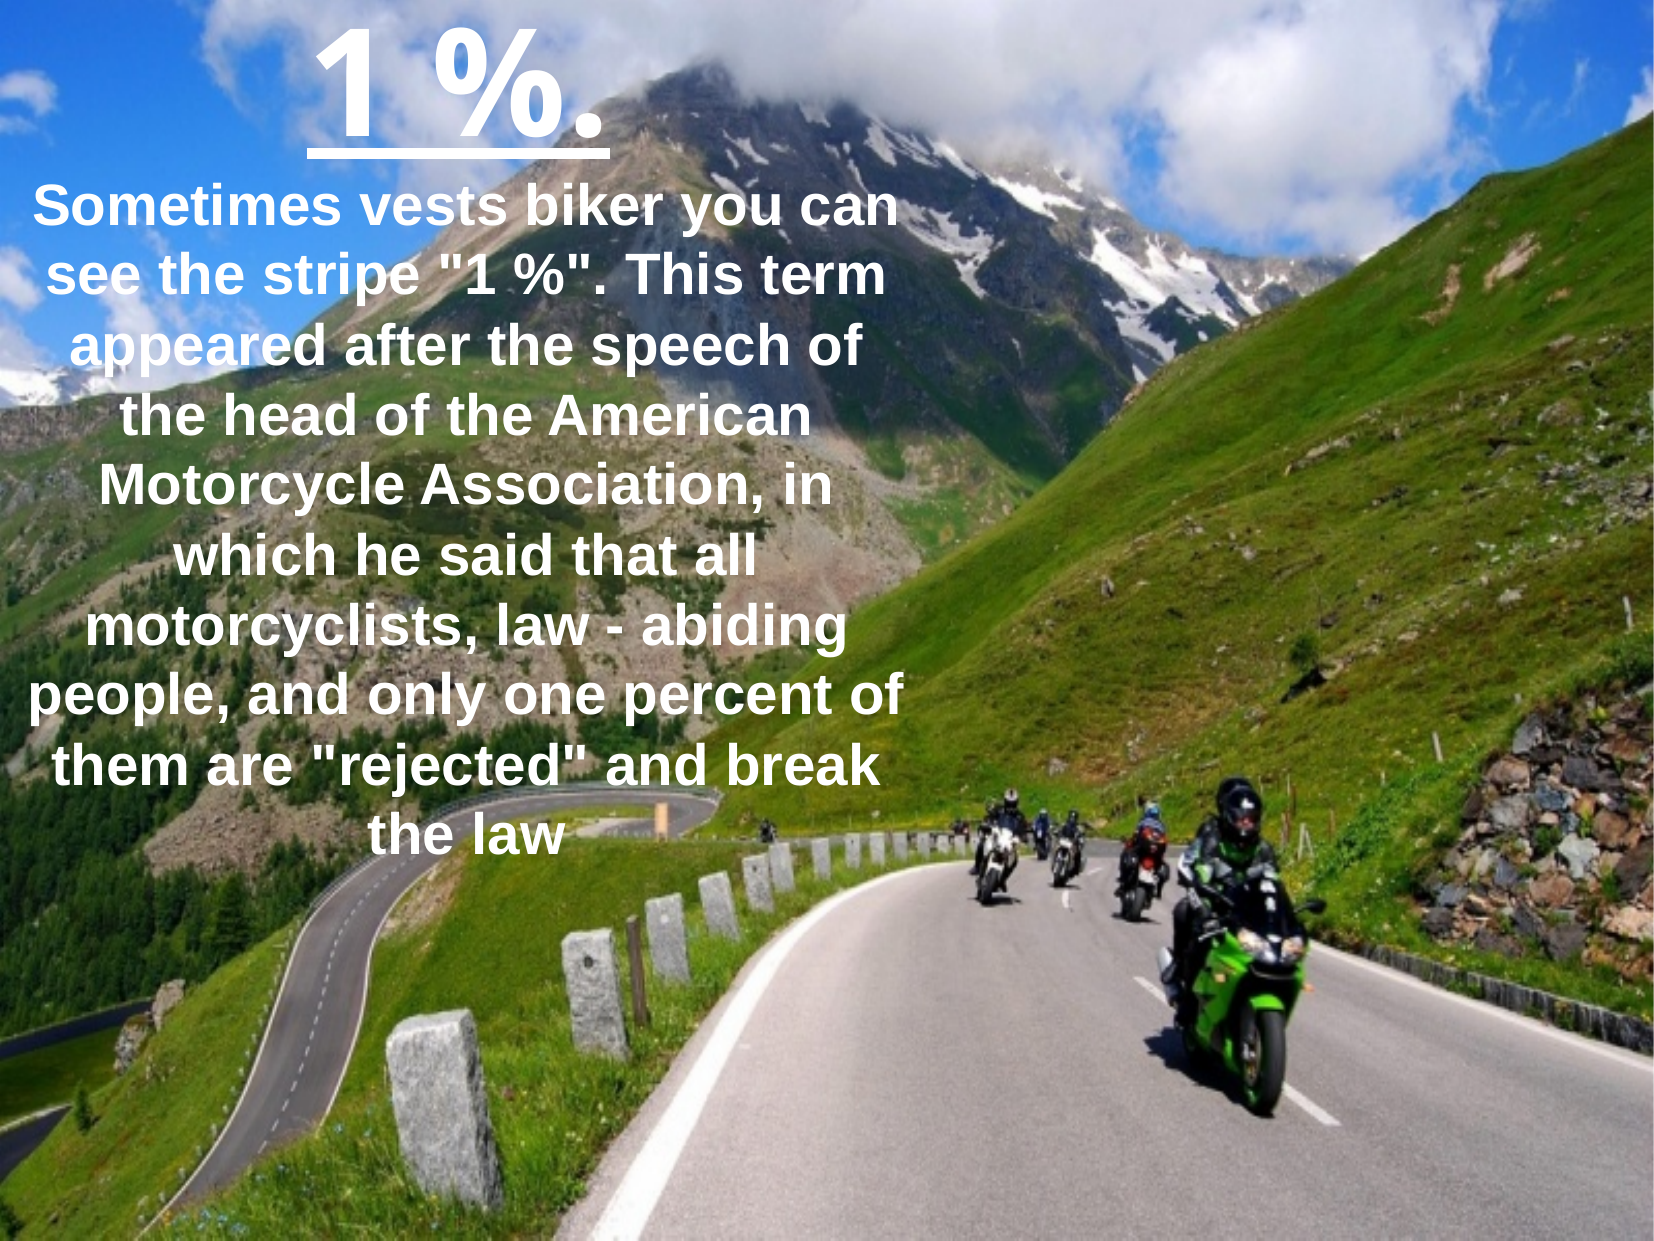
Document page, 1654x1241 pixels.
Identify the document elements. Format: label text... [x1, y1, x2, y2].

title 1 %. Sometimes vests biker you can see the stripe "1 %". This term appeared after the speech of the head of the American Motorcycle Association, in which he said that all motorcyclists, law - abiding people, and only one percent of them are "rejected" and break the law [17, 0, 916, 814]
picture [0, 0, 1654, 1241]
